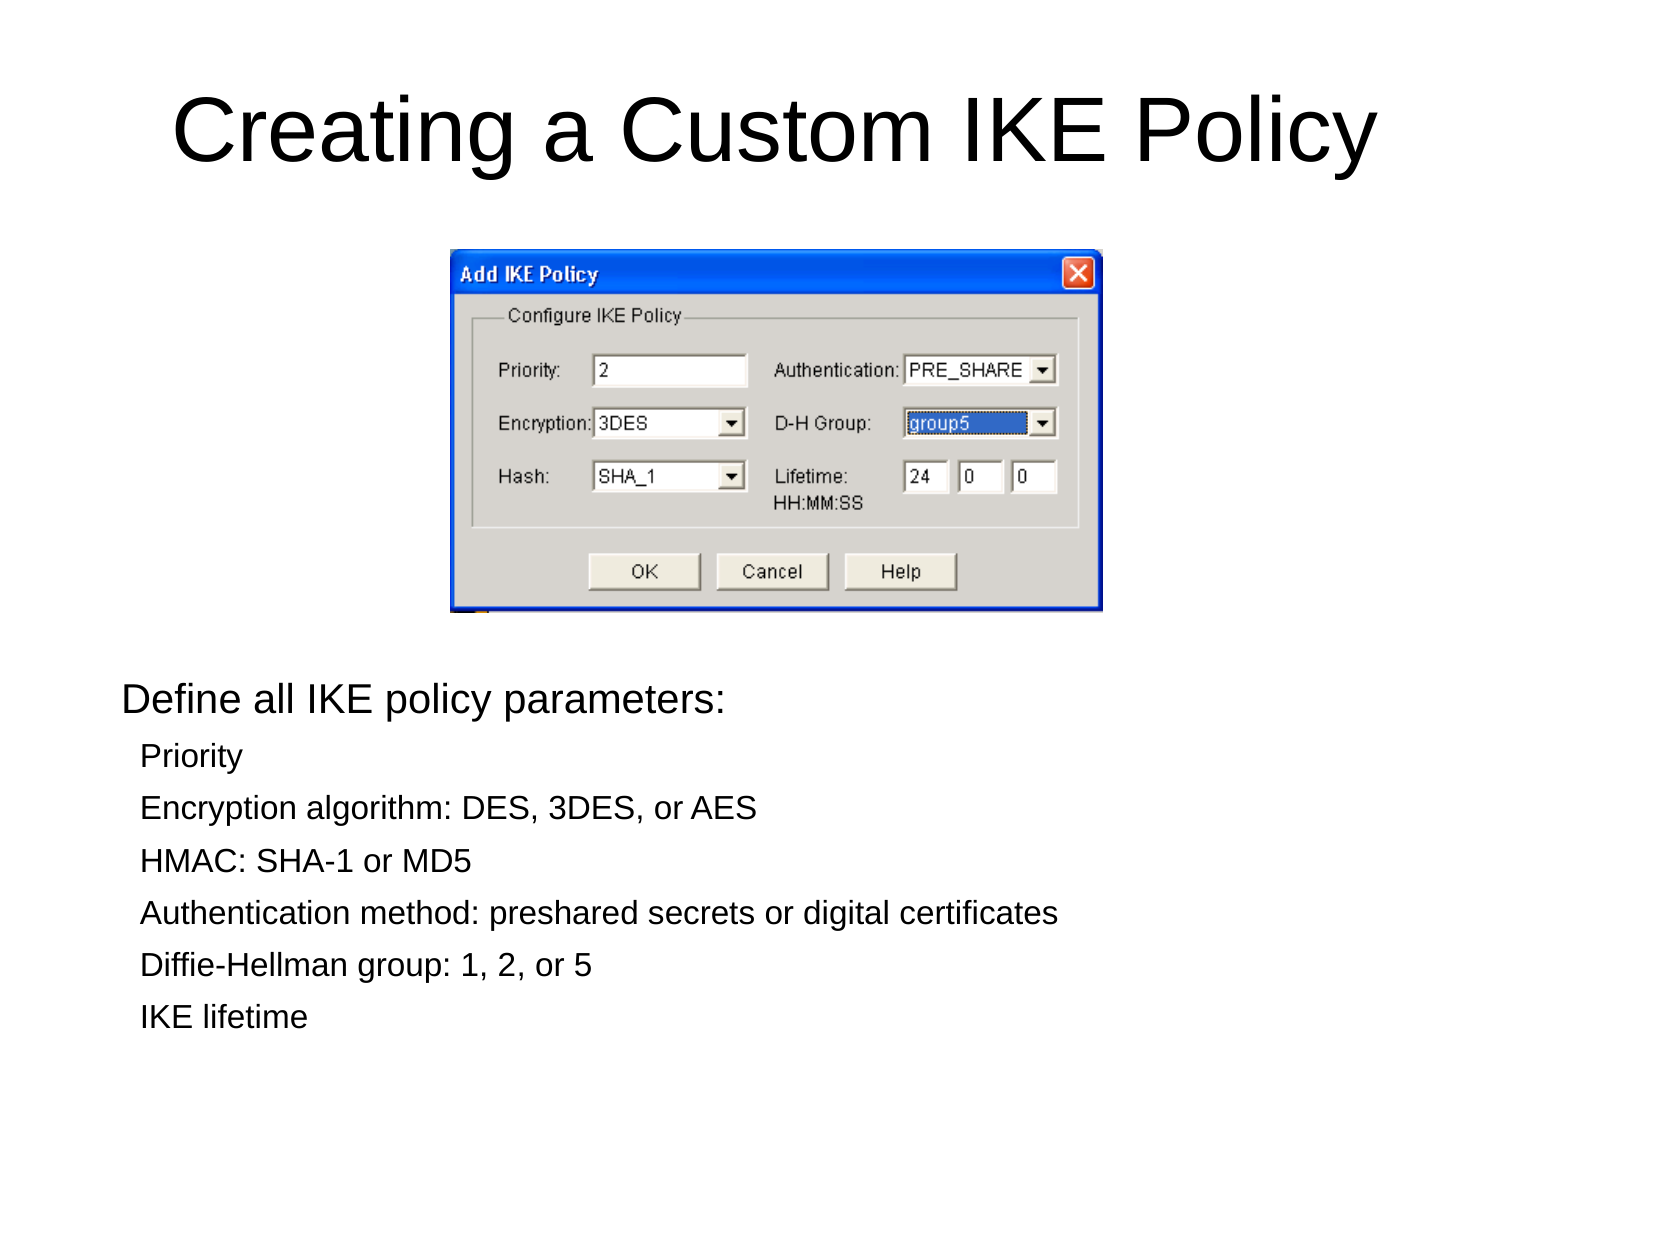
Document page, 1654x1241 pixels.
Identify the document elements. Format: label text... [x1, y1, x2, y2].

title Creating a Custom IKE Policy [107, 49, 1444, 188]
picture [450, 249, 1103, 613]
list Define all IKE policy parameters: Priority Encryption algorithm: DES, 3DES, or AES HMAC: SHA-1 or MD5 Authentication method: preshared secrets or digital certificates Diffie-Hellman group: 1, 2, or 5 IKE lifetime [107, 674, 1411, 1052]
